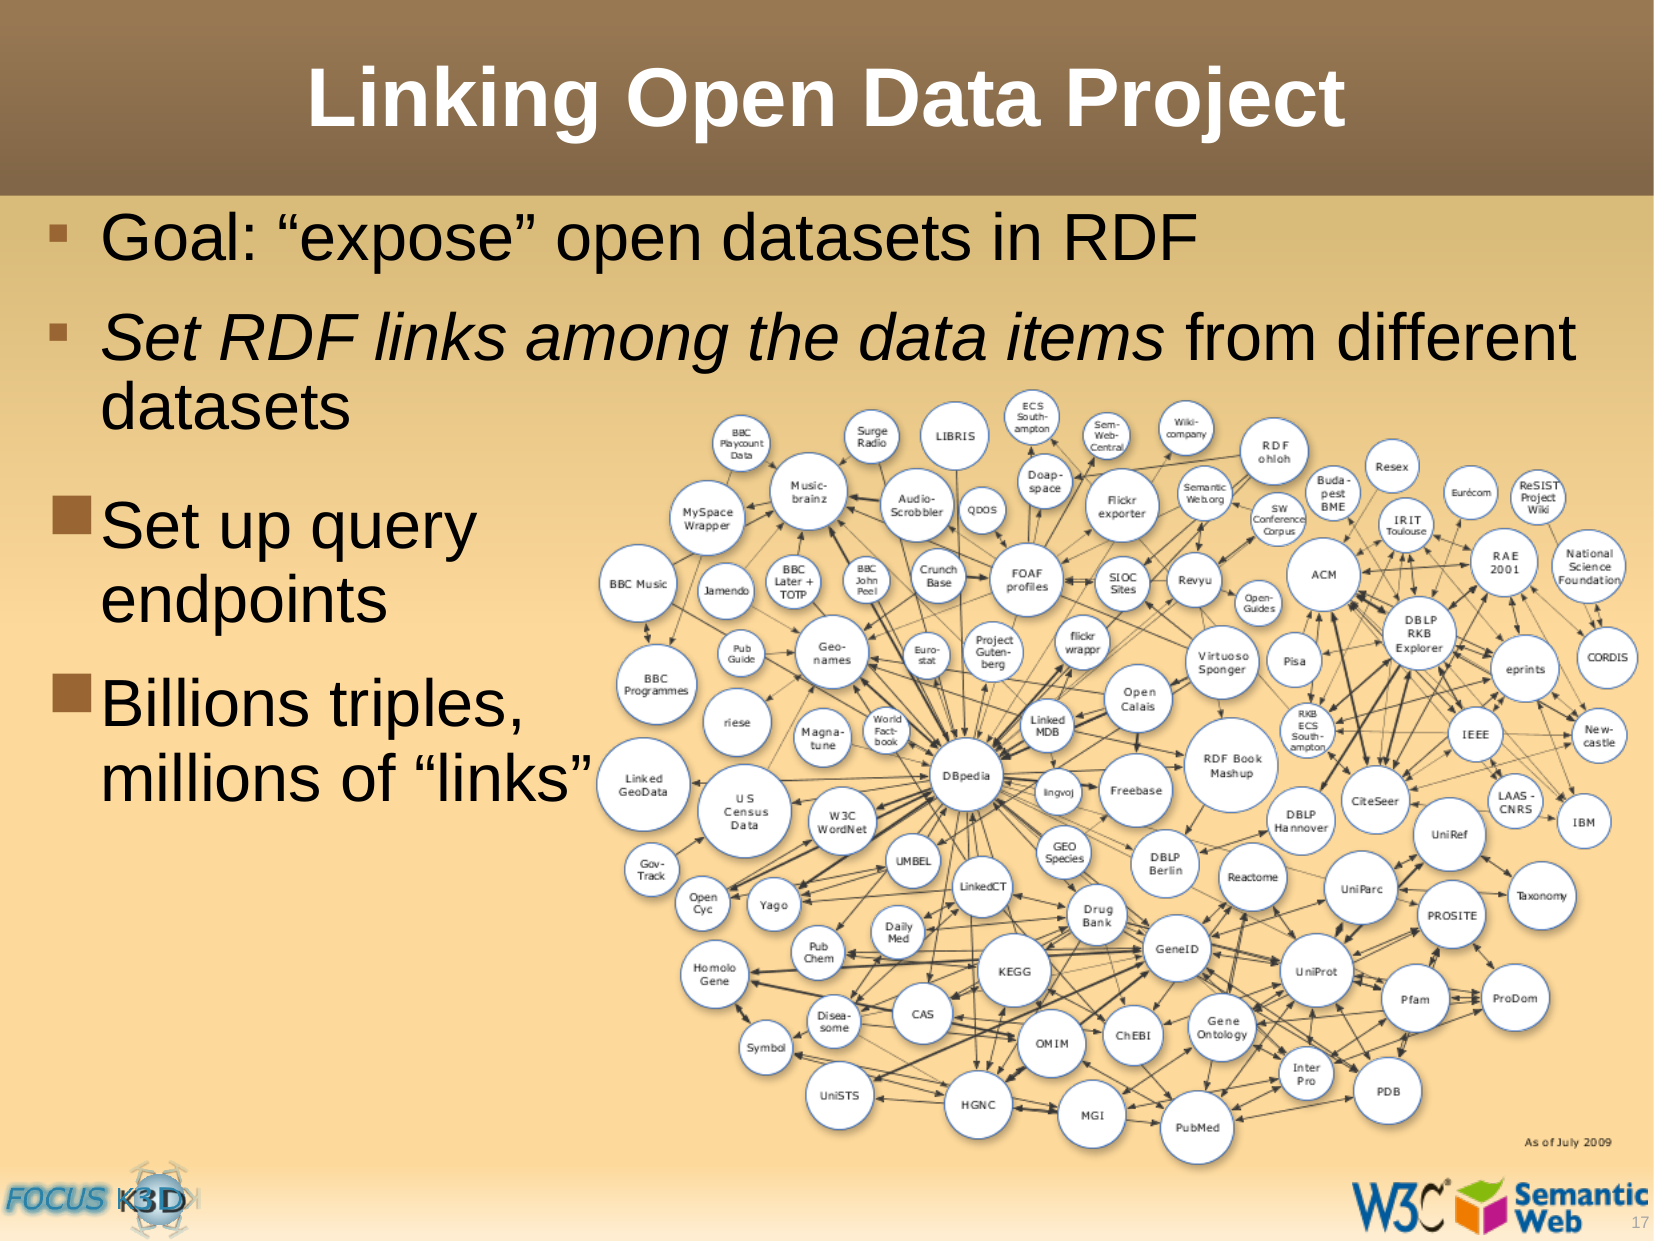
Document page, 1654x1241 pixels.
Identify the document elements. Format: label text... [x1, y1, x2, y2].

title Linking Open Data Project [0, 0, 1654, 196]
list Goal: “expose” open datasets in RDF Set RDF links among the data items from different datasets [29, 200, 1624, 484]
list Goal: “expose” open datasets in RDF Set RDF links among the data items from different datasets [29, 880, 1624, 1187]
picture [0, 196, 1654, 1241]
text_box Set up query endpoints Billions triples, millions of “links” [29, 484, 587, 880]
